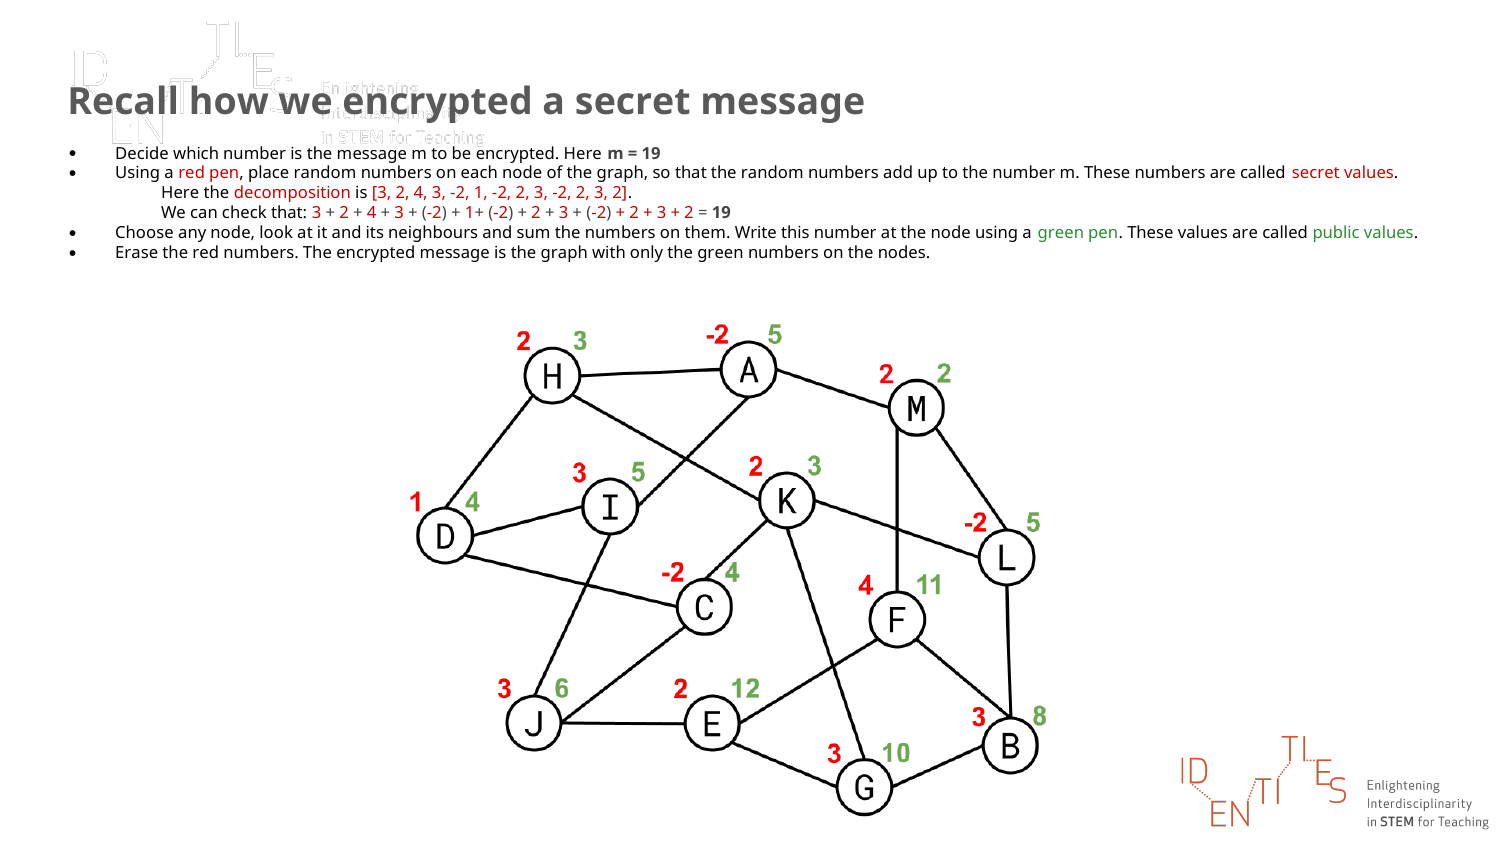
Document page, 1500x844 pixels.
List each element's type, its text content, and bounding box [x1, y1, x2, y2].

picture [1181, 733, 1489, 832]
picture [352, 281, 1103, 844]
text_box Recall how we encrypted a secret message Decide which number is the message m to be encrypted. Here m = 19 Using a red pen, place random numbers on each node of the graph, so that the random numbers add up to the number m. These numbers are called secret values. Here the decomposition is [3, 2, 4, 3, -2, 1, -2, 2, 3, -2, 2, 3, 2]. We can check that: 3 + 2 + 4 + 3 + (-2) + 1+ (-2) + 2 + 3 + (-2) + 2 + 3 + 2 = 19 Choose any node, look at it and its neighbours and sum the numbers on them. Write this number at the node using a green pen. These values are called public values. Erase the red numbers. The encrypted message is the graph with only the green numbers on the nodes. [52, 65, 1448, 699]
picture [71, 18, 485, 65]
